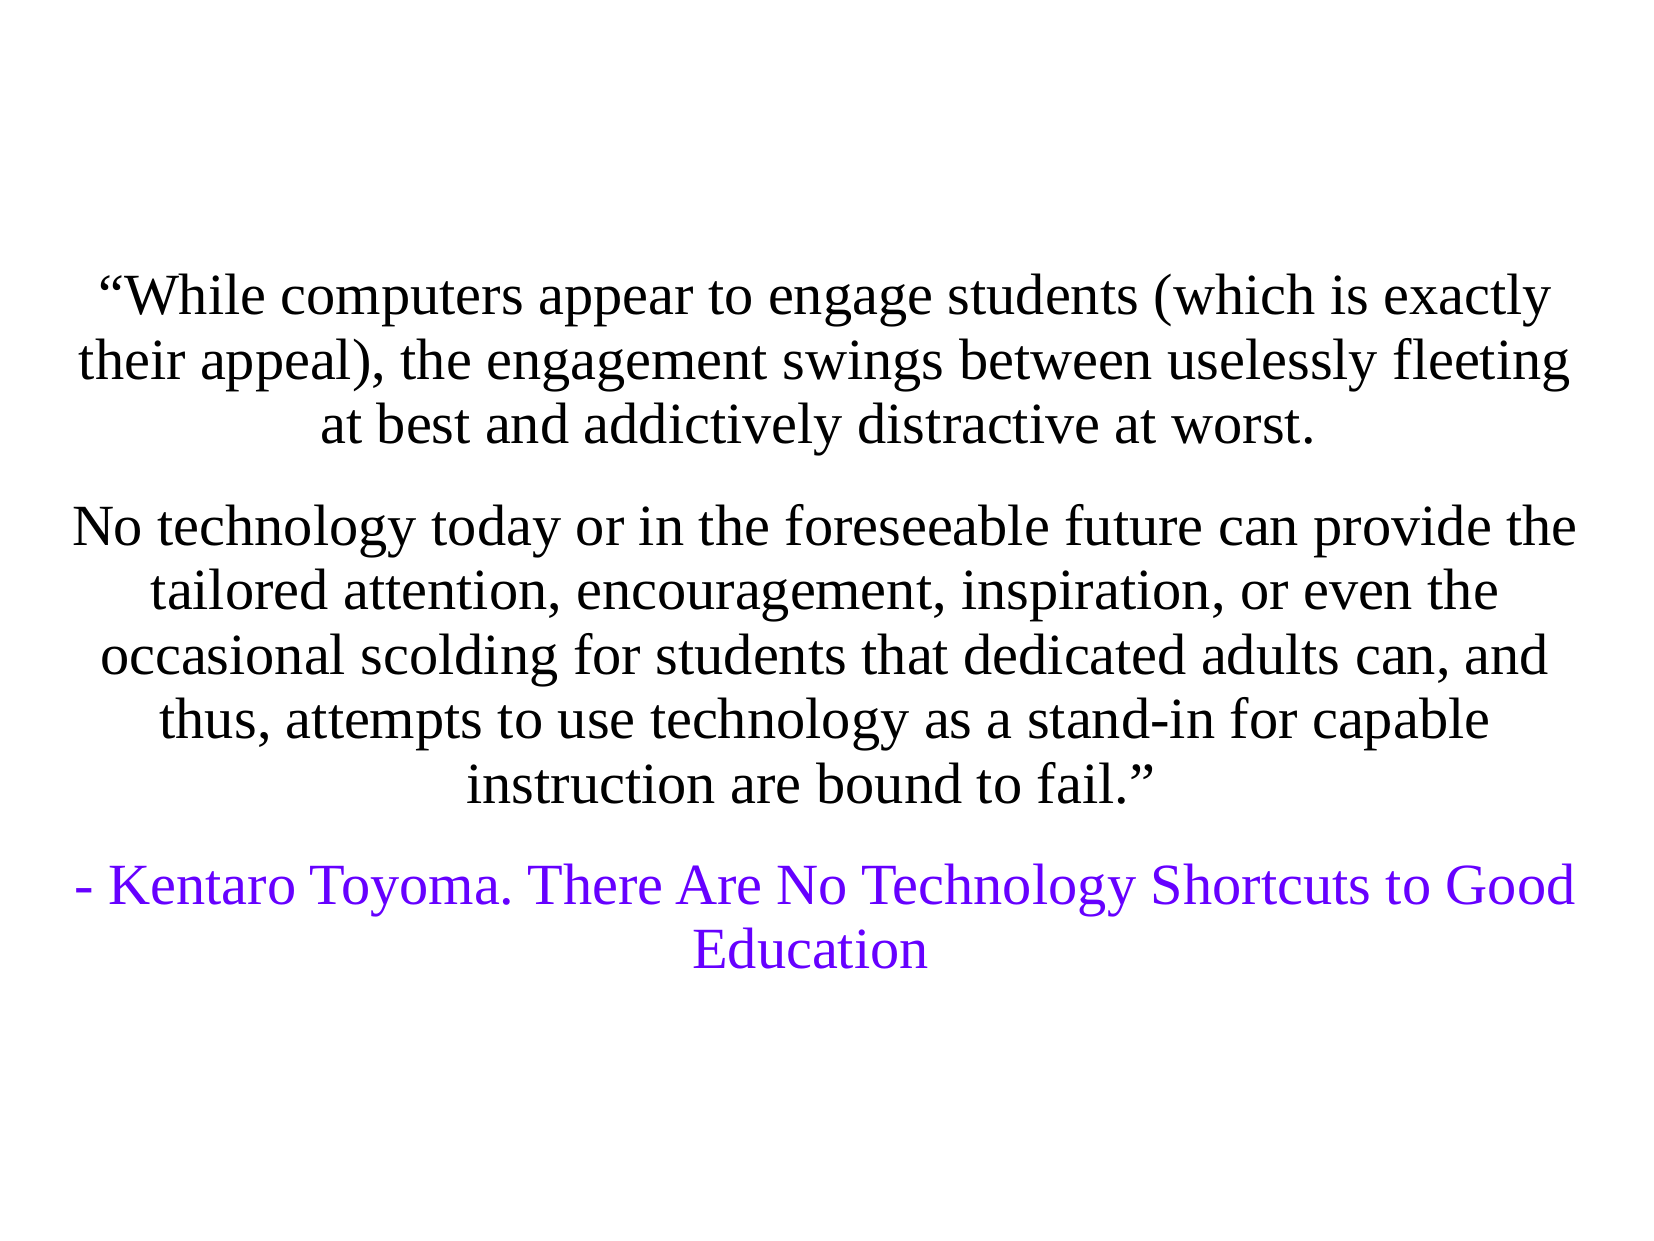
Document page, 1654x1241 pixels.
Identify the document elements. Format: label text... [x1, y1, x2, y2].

text_box “While computers appear to engage students (which is exactly their appeal), the engagement swings between uselessly fleeting at best and addictively distractive at worst. No technology today or in the foreseeable future can provide the tailored attention, encouragement, inspiration, or even the occasional scolding for students that dedicated adults can, and thus, attempts to use technology as a stand-in for capable instruction are bound to fail.” - Kentaro Toyoma. There Are No Technology Shortcuts to Good Education [45, 255, 1605, 1059]
